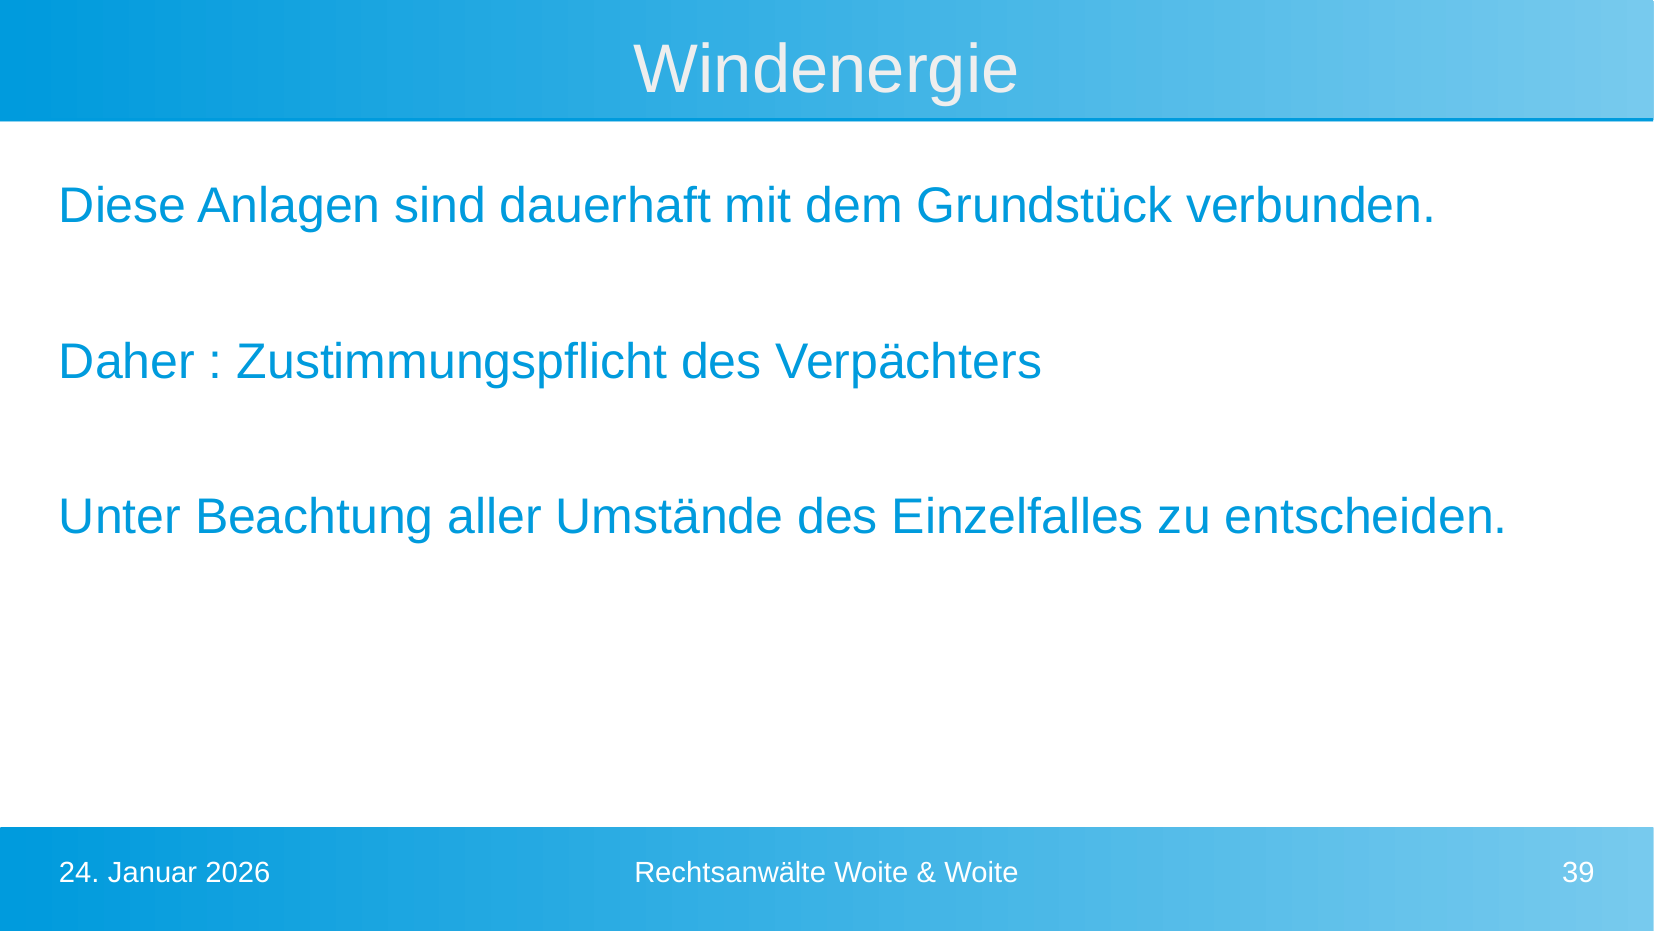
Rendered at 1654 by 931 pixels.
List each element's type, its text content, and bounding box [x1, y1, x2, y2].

title Windenergie [59, 29, 1595, 108]
list Diese Anlagen sind dauerhaft mit dem Grundstück verbunden. Daher : Zustimmungspflicht des Verpächters Unter Beachtung aller Umstände des Einzelfalles zu entscheiden. [59, 177, 1595, 768]
